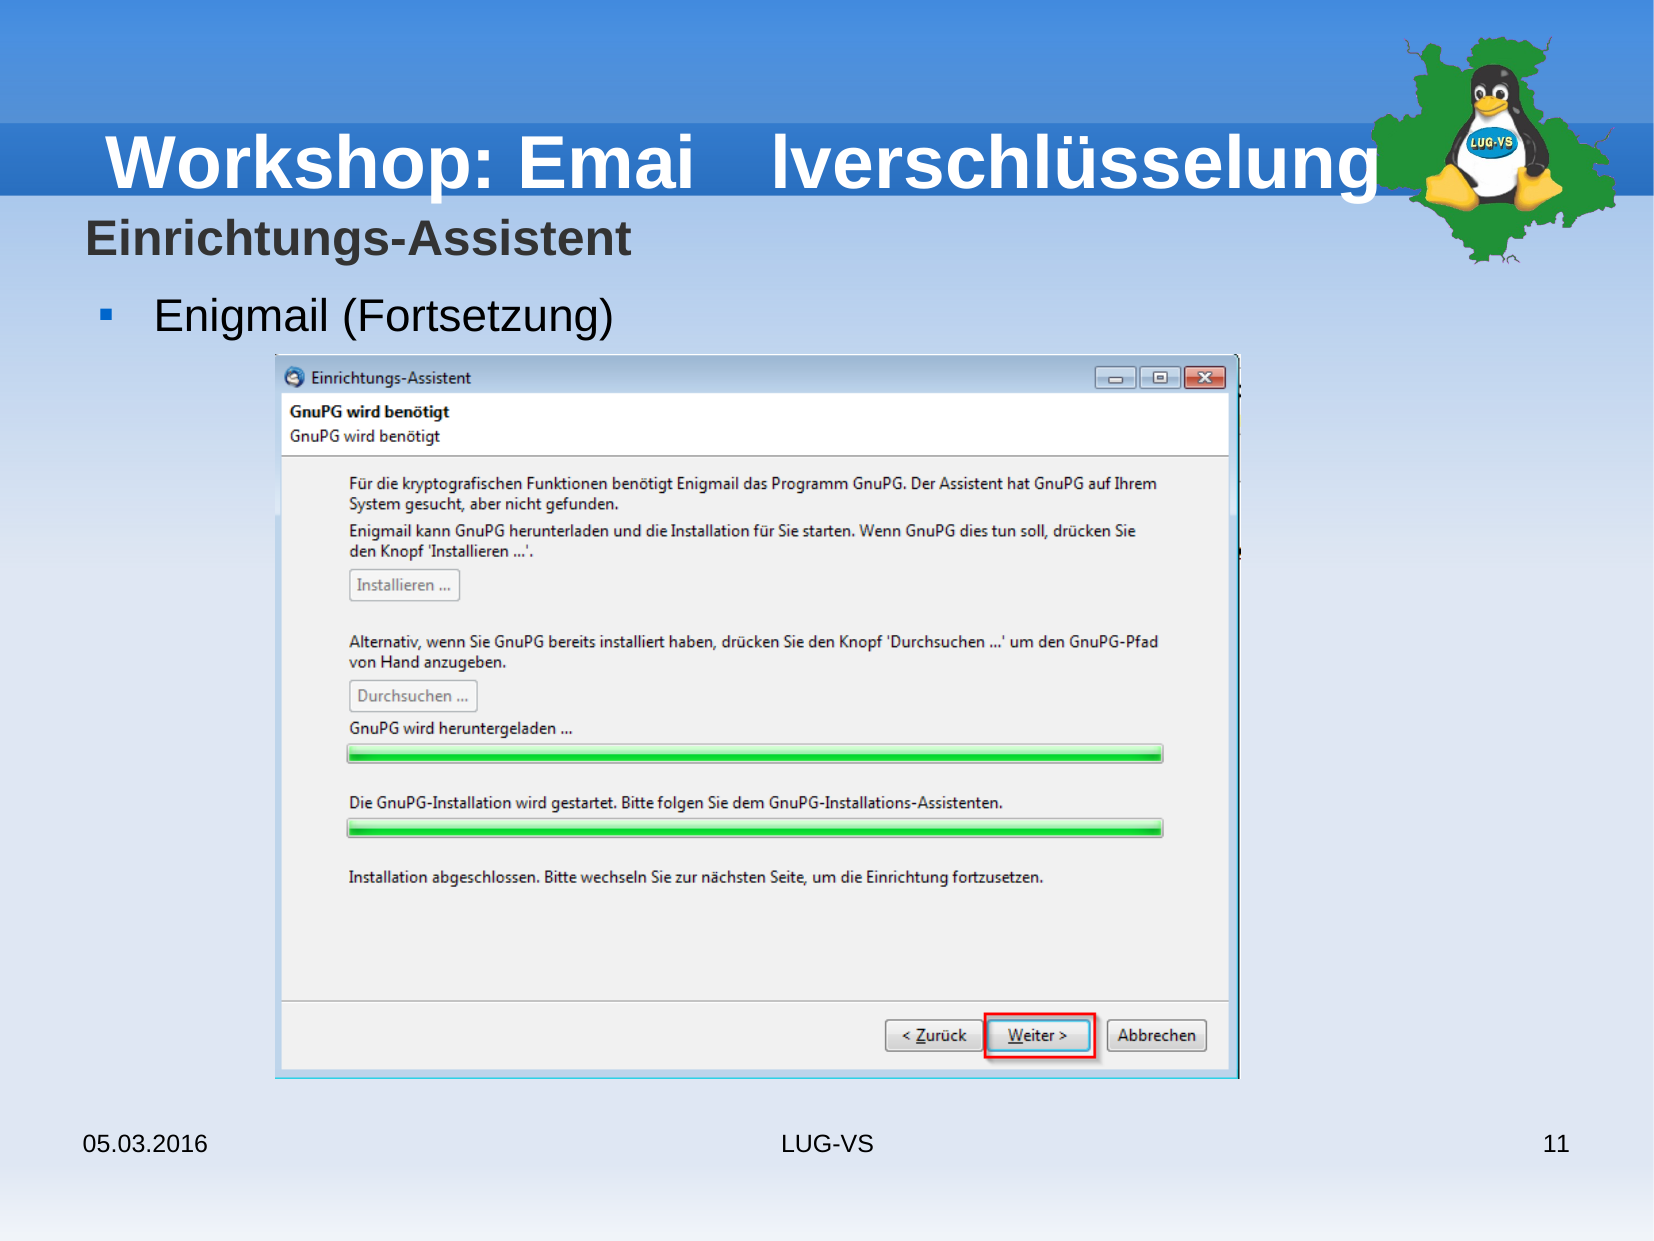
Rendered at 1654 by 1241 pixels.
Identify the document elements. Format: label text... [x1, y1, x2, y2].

picture [1489, 137, 1512, 149]
list Enigmail (Fortsetzung) [82, 290, 1571, 1109]
text_box Einrichtungs-Assistent [14, 209, 1418, 267]
picture [0, 0, 1654, 1241]
title Workshop: Emai lverschlüsselung [0, 59, 1489, 267]
